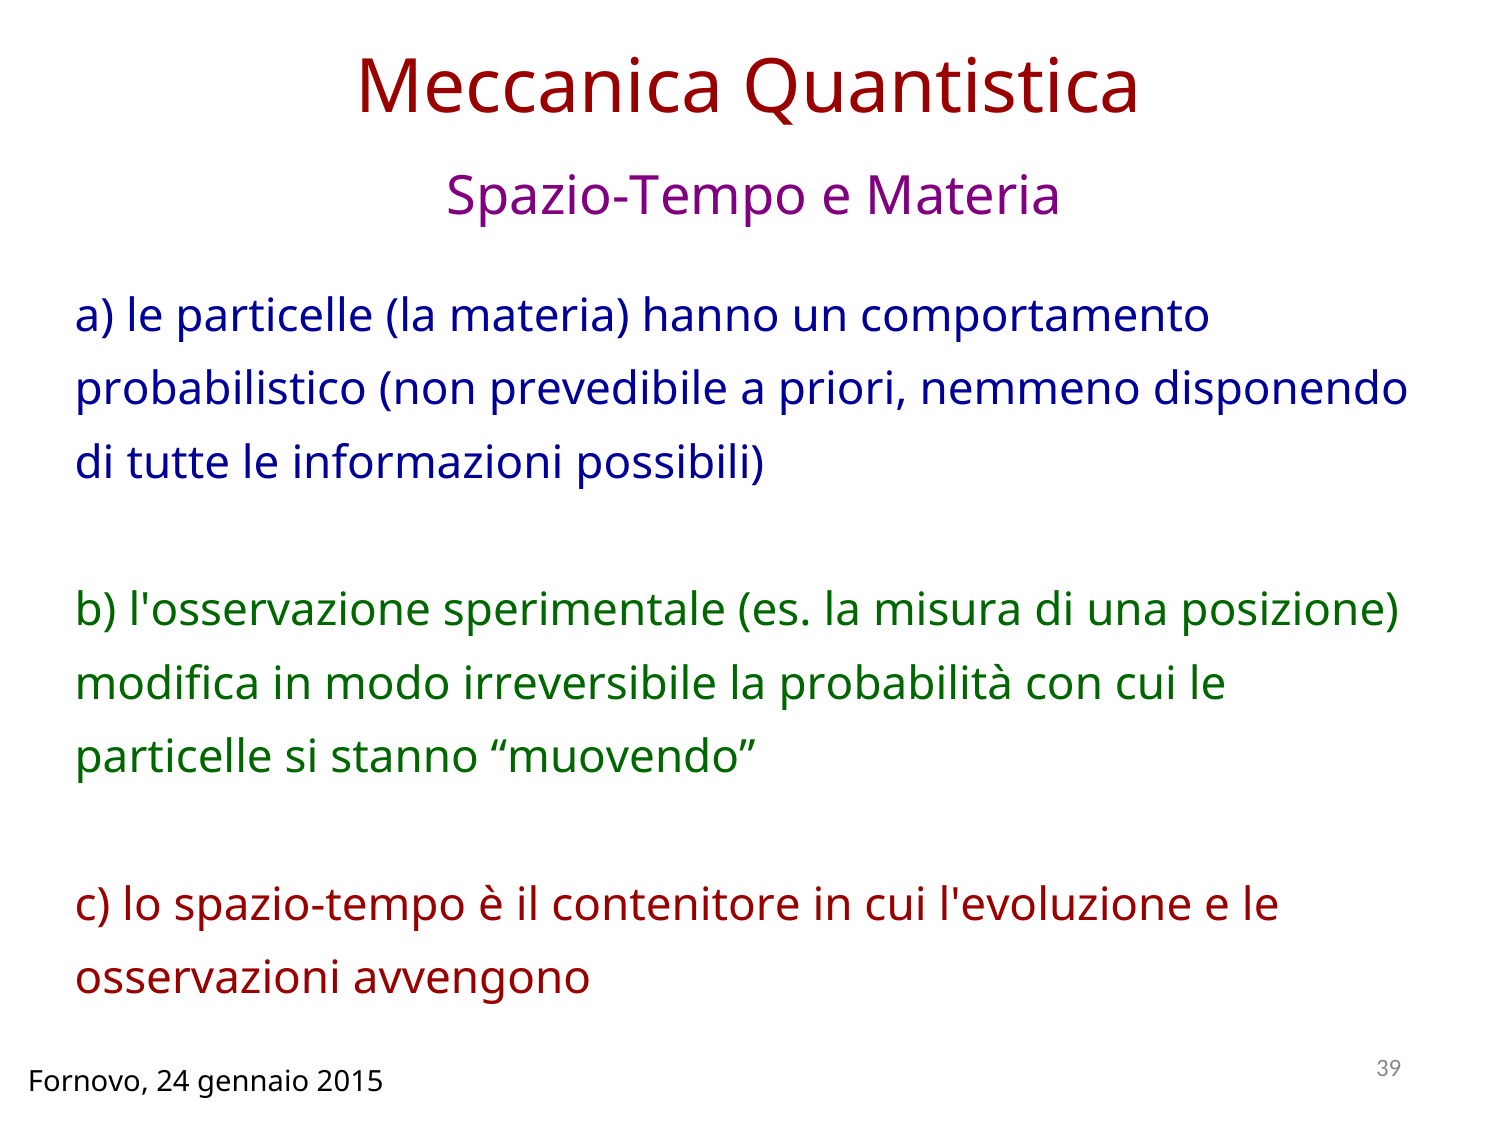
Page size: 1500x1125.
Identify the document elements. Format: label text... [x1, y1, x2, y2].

title Spazio-Tempo e Materia [80, 137, 1430, 227]
title Meccanica Quantistica [74, 10, 1424, 124]
title a) le particelle (la materia) hanno un comportamento probabilistico (non prevedibile a priori, nemmeno disponendo di tutte le informazioni possibili) b) l'osservazione sperimentale (es. la misura di una posizione) modifica in modo irreversibile la probabilità con cui le particelle si stanno “muovendo” c) lo spazio-tempo è il contenitore in cui l'evoluzione e le osservazioni avvengono [74, 236, 1424, 1034]
text_box <numero> [1074, 1042, 1417, 1095]
